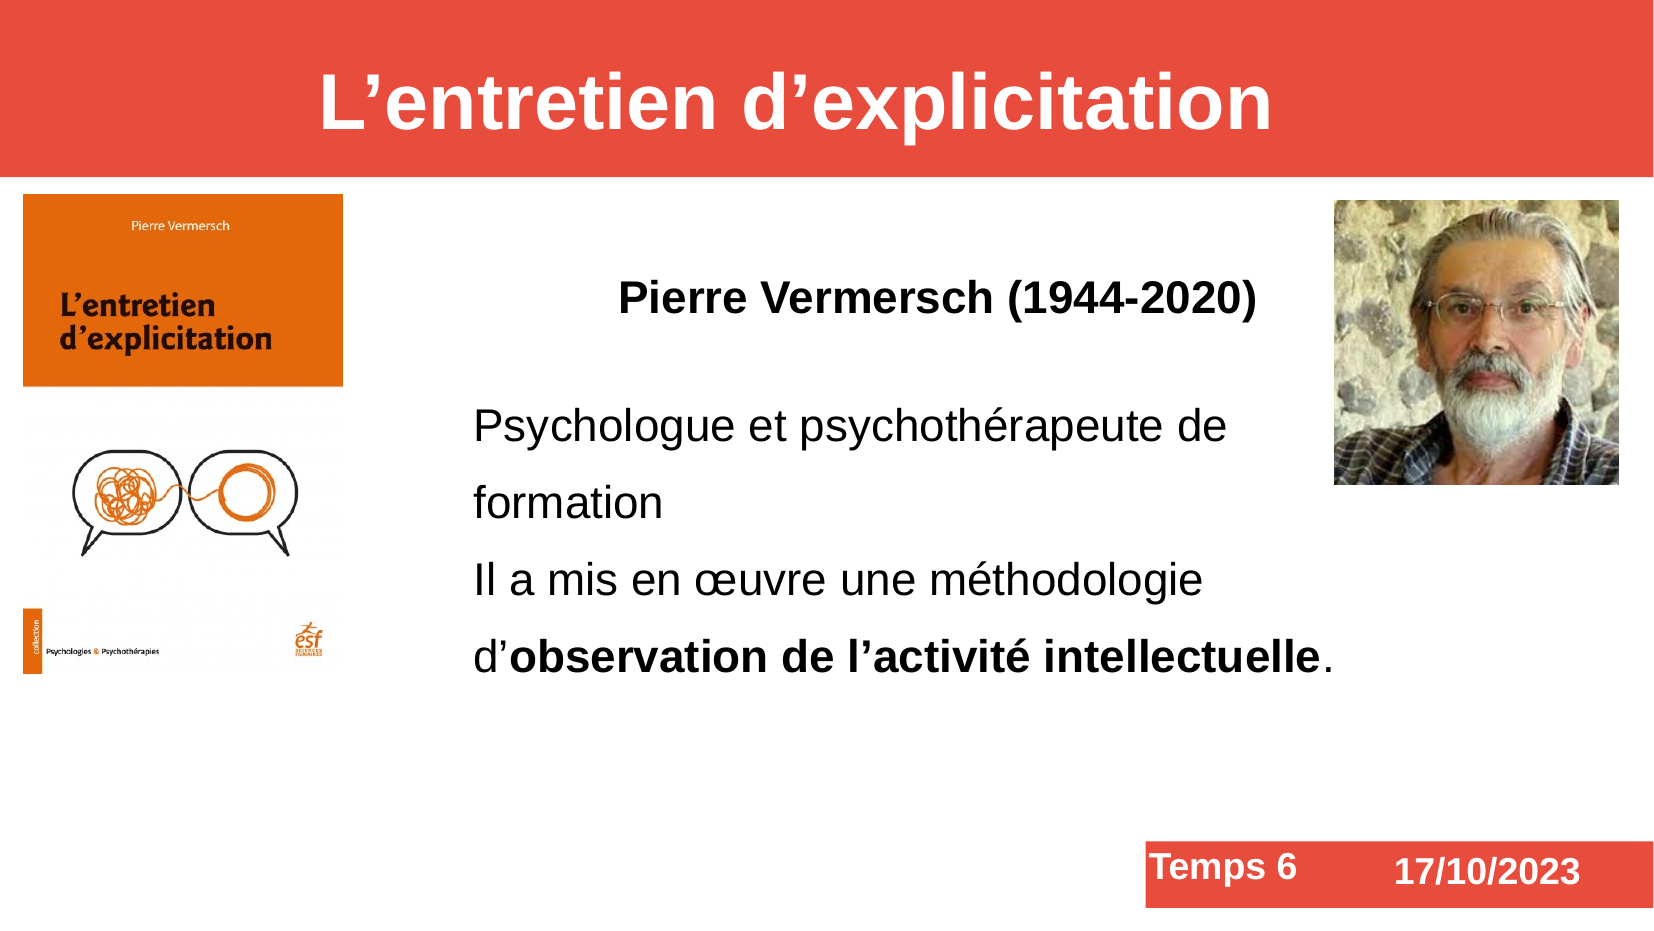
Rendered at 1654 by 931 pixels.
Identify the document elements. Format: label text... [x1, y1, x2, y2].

text_box Pierre Vermersch (1944-2020) Psychologue et psychothérapeute de formation Il a mis en œuvre une méthodologie d’observation de l’activité intellectuelle. [458, 264, 1418, 804]
picture [1334, 200, 1619, 485]
text_box Temps 6 [1133, 838, 1335, 931]
picture [23, 194, 343, 674]
title L’entretien d’explicitation [318, 35, 1312, 147]
